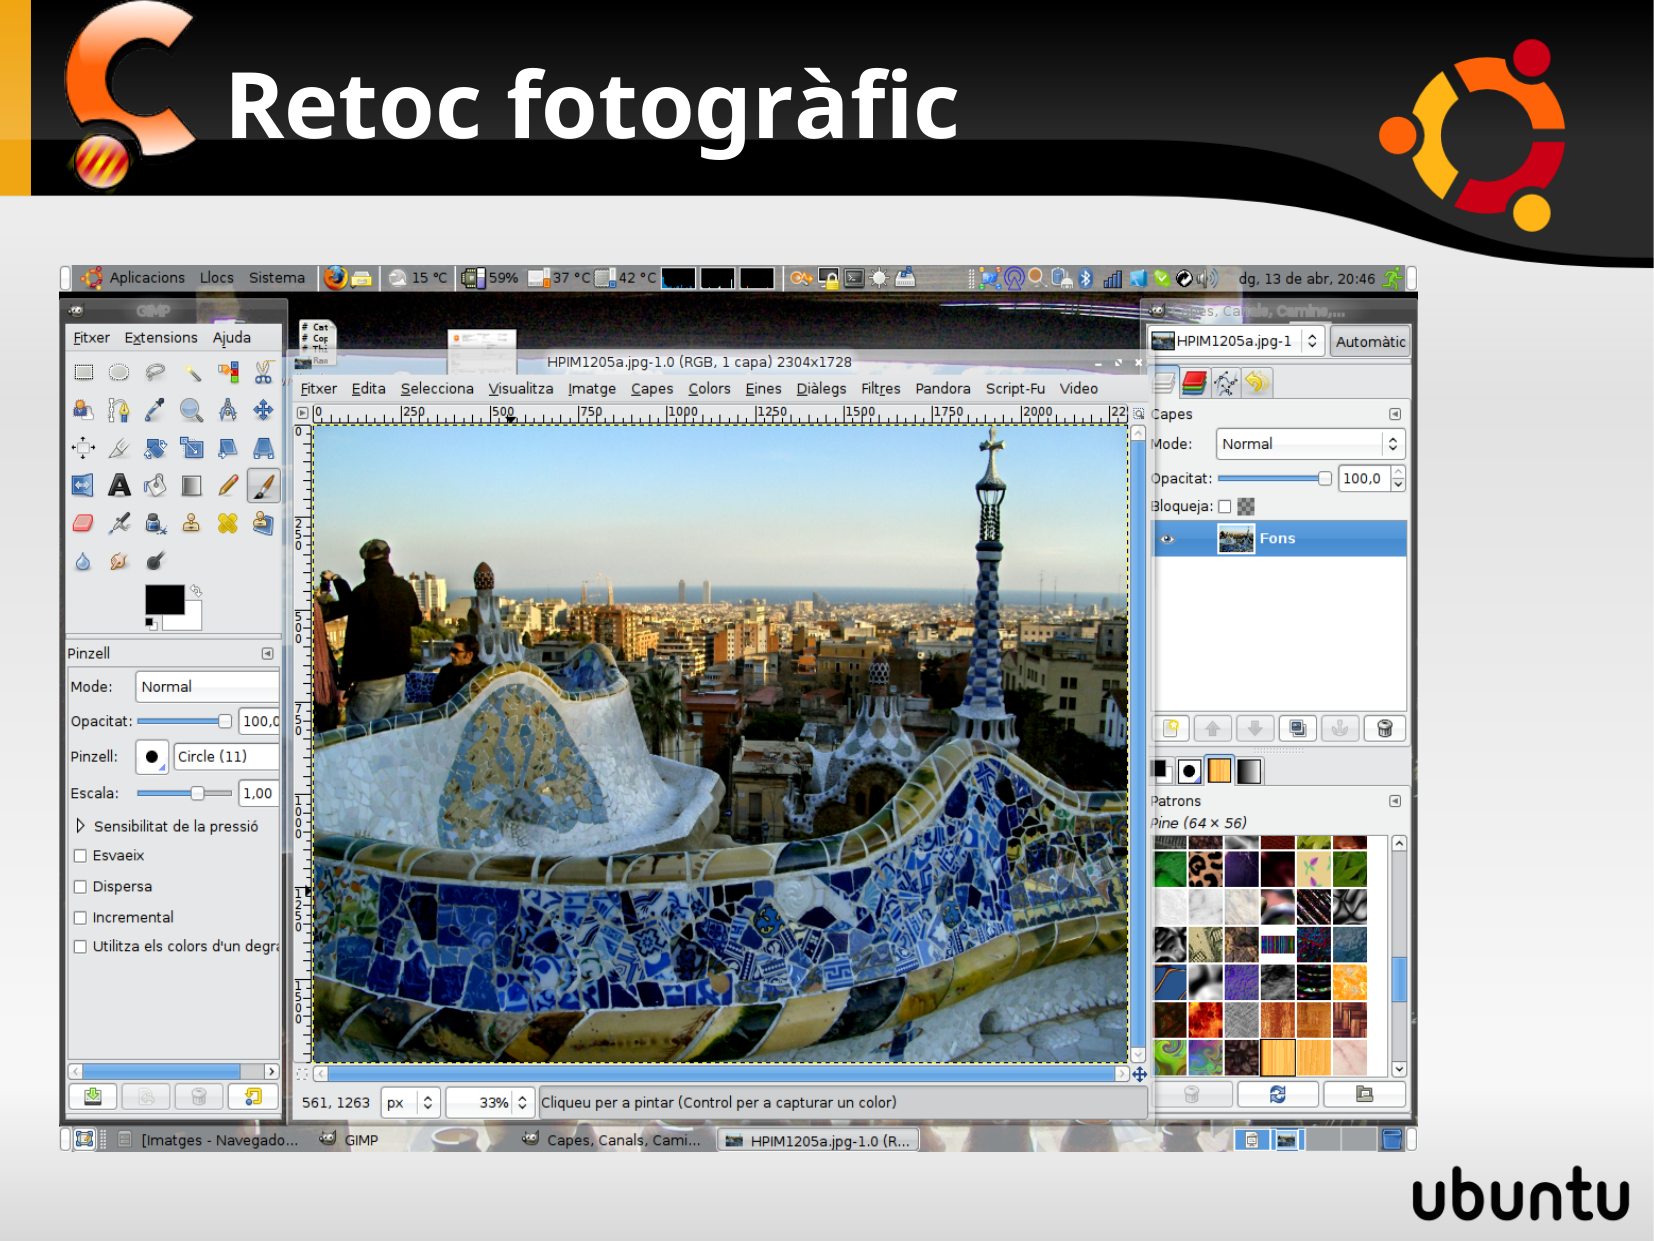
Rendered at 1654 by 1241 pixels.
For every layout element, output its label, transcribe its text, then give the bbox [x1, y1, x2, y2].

picture [0, 0, 1654, 1241]
title Retoc fotogràfic [76, 0, 1565, 208]
